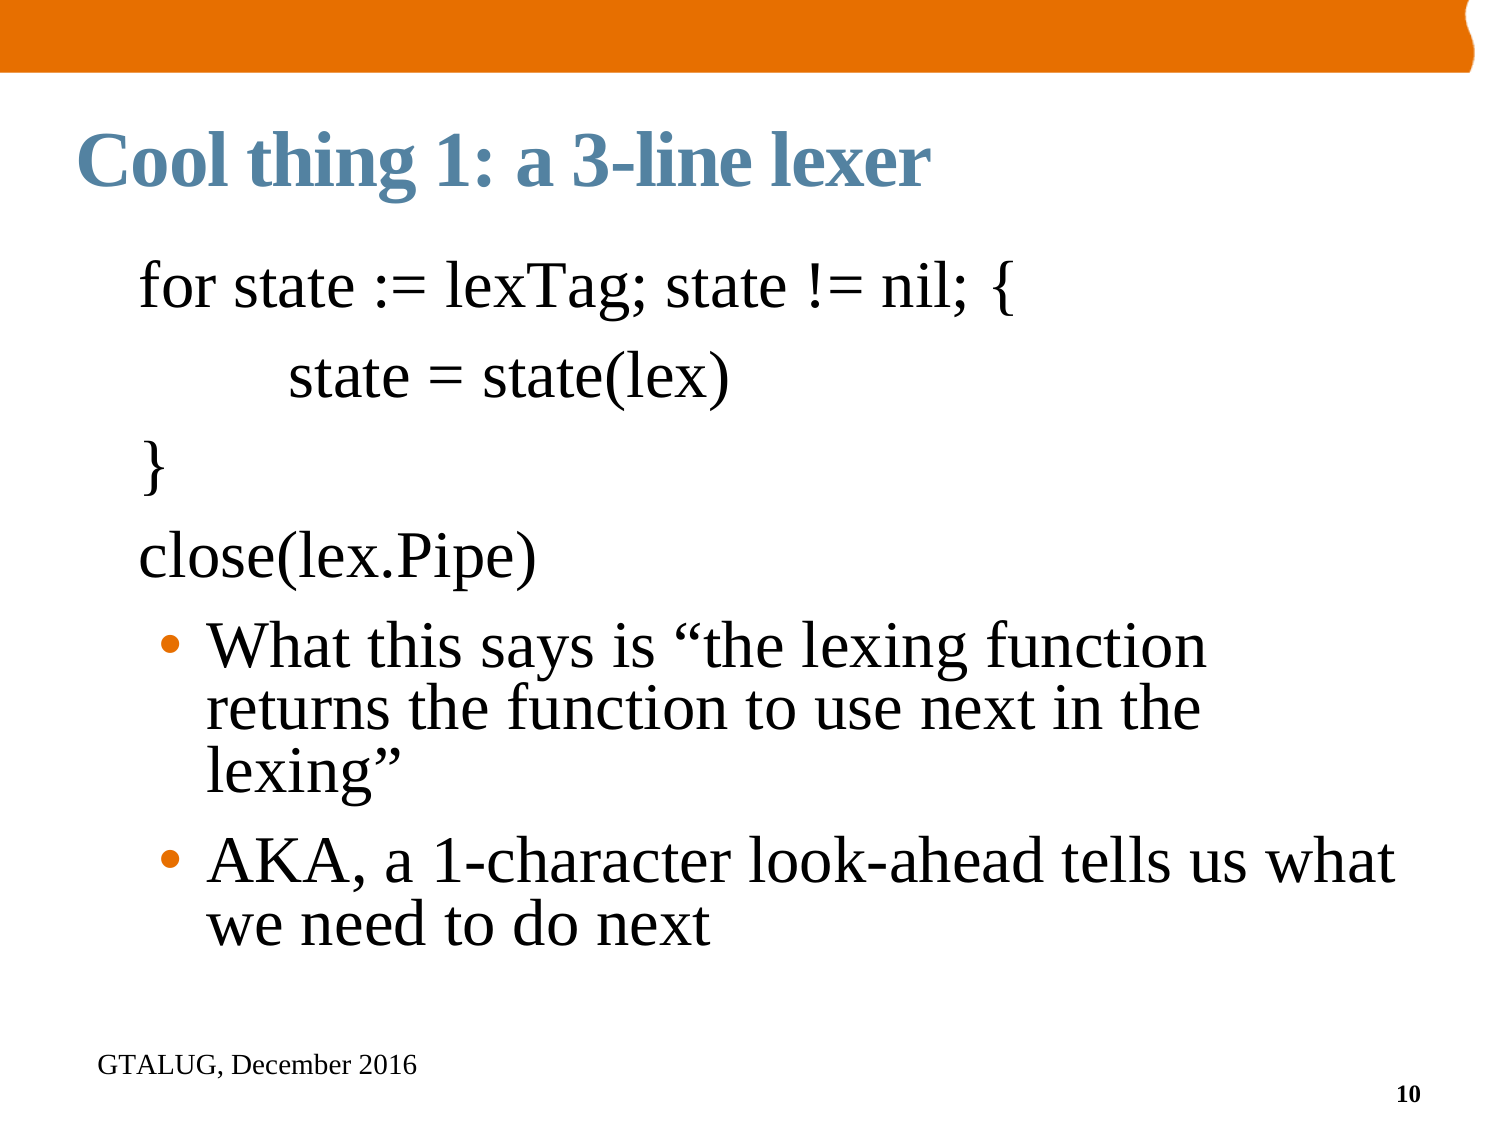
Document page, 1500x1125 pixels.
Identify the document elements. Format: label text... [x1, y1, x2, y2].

picture [0, 0, 1500, 75]
title Cool thing 1: a 3-line lexer [75, 122, 1438, 228]
list for state := lexTag; state != nil; { state = state(lex) } close(lex.Pipe) What this says is “the lexing function returns the function to use next in the lexing” AKA, a 1-character look-ahead tells us what we need to do next [64, 257, 1402, 1017]
